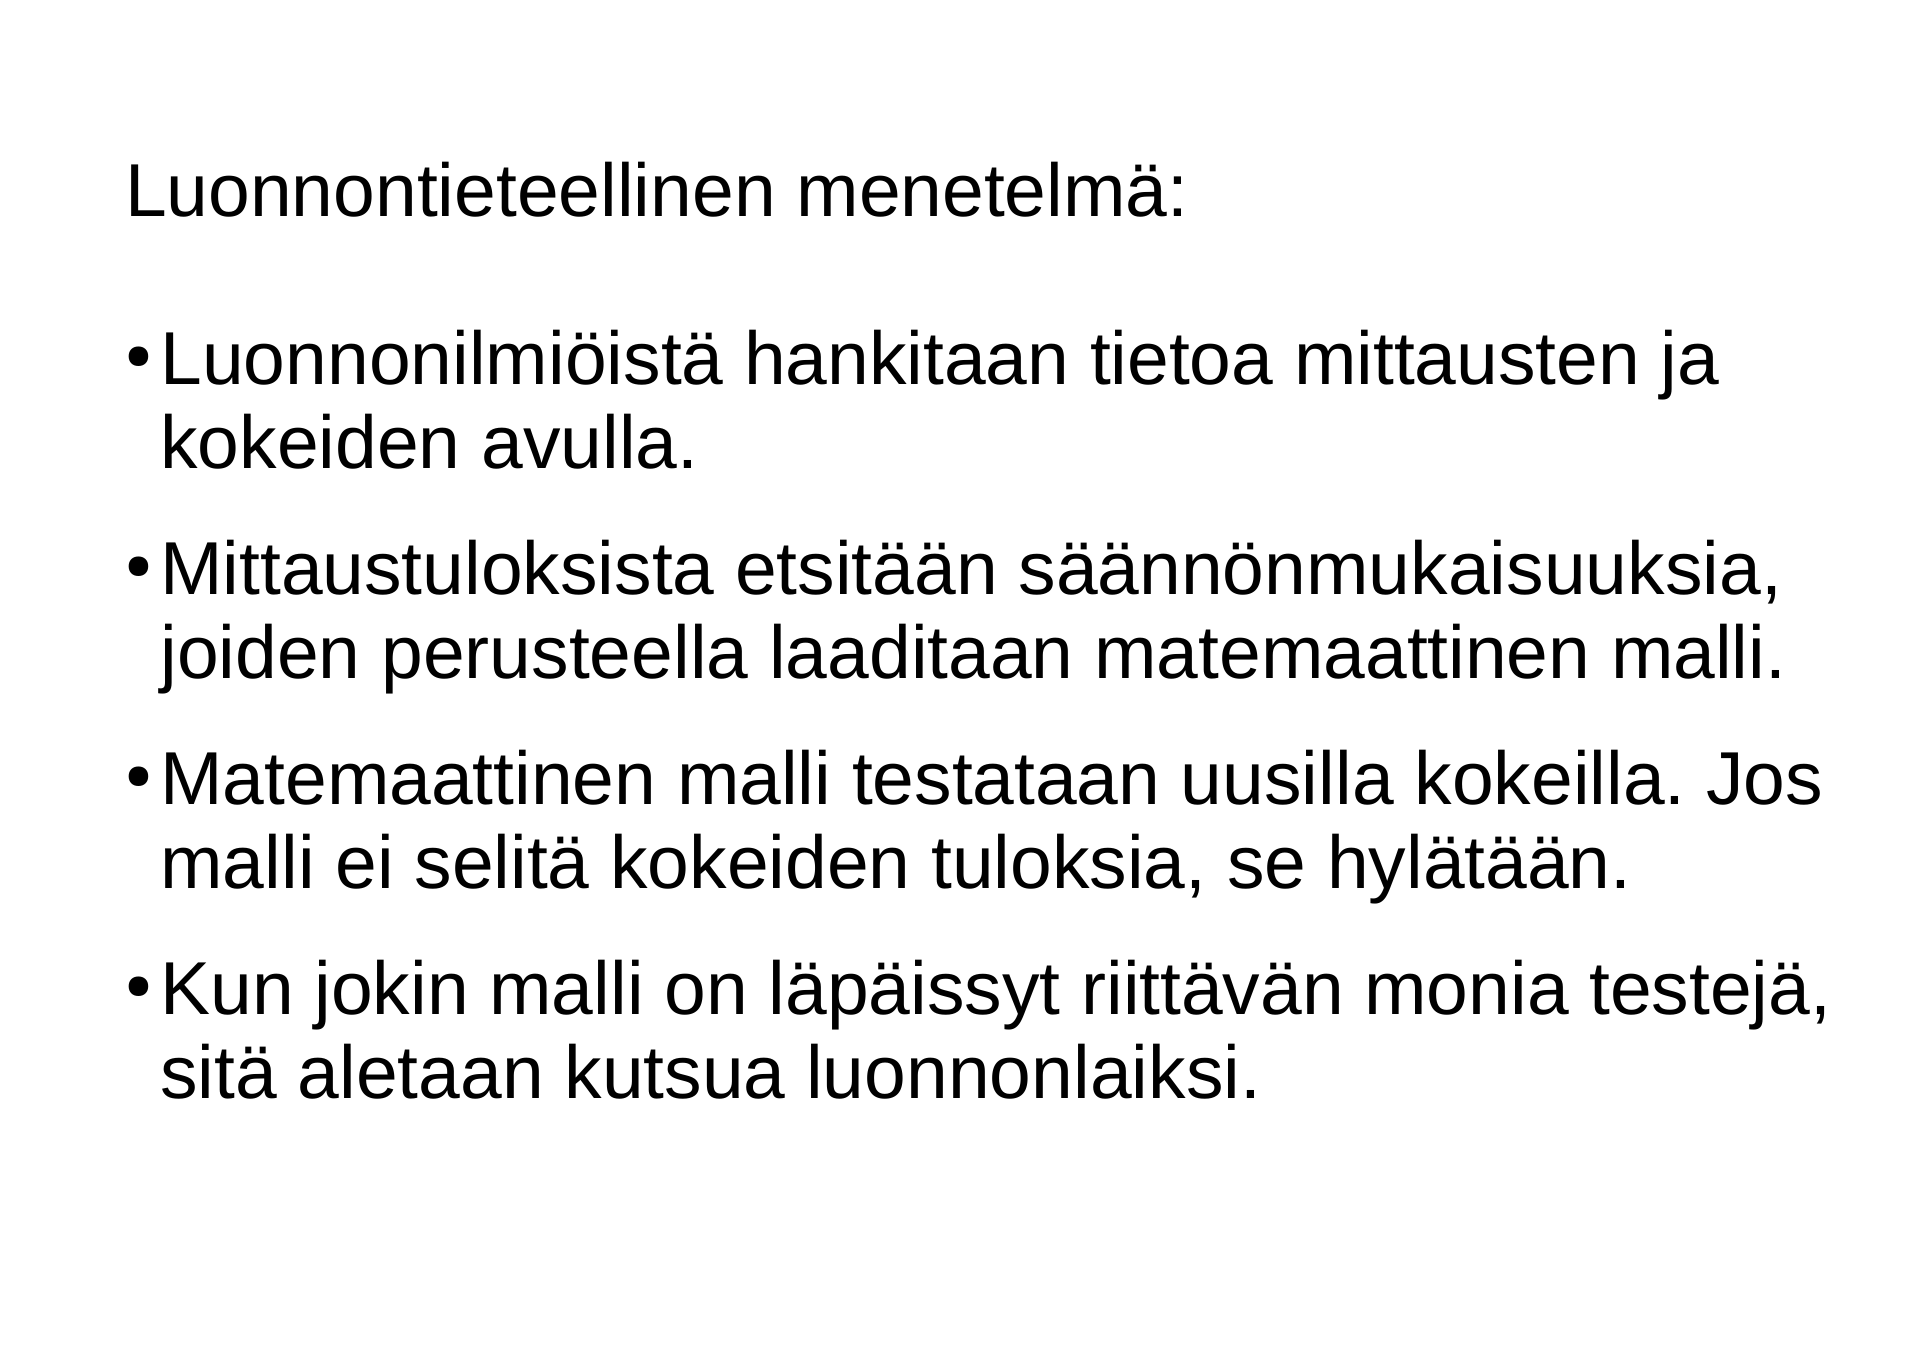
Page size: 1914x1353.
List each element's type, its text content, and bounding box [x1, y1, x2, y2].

text_box Luonnontieteellinen menetelmä: Luonnonilmiöistä hankitaan tietoa mittausten ja kokeiden avulla. Mittaustuloksista etsitään säännönmukaisuuksia, joiden perusteella laaditaan matemaattinen malli. Matemaattinen malli testataan uusilla kokeilla. Jos malli ei selitä kokeiden tuloksia, se hylätään. Kun jokin malli on läpäissyt riittävän monia testejä, sitä aletaan kutsua luonnonlaiksi. [110, 141, 1867, 1122]
